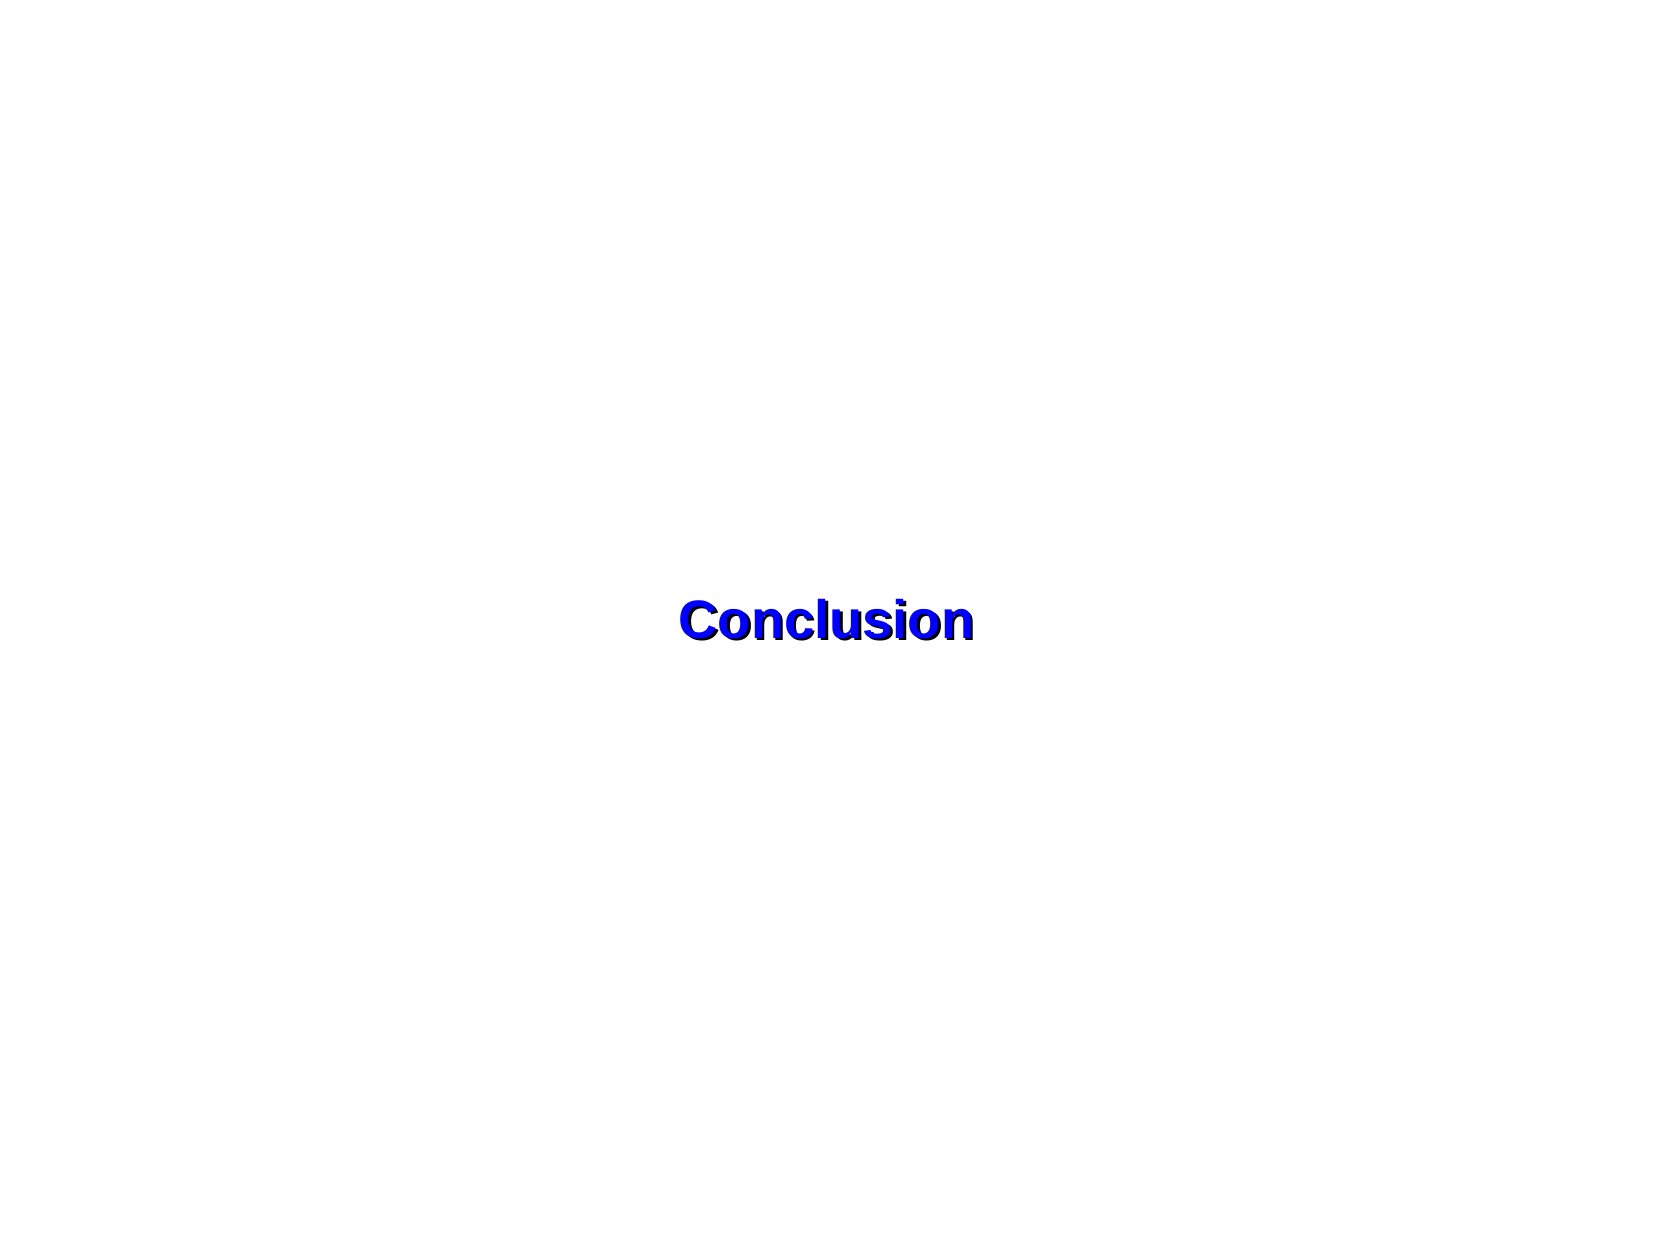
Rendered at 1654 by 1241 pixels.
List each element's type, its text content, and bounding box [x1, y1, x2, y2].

text_box Conclusion [354, 582, 1300, 658]
